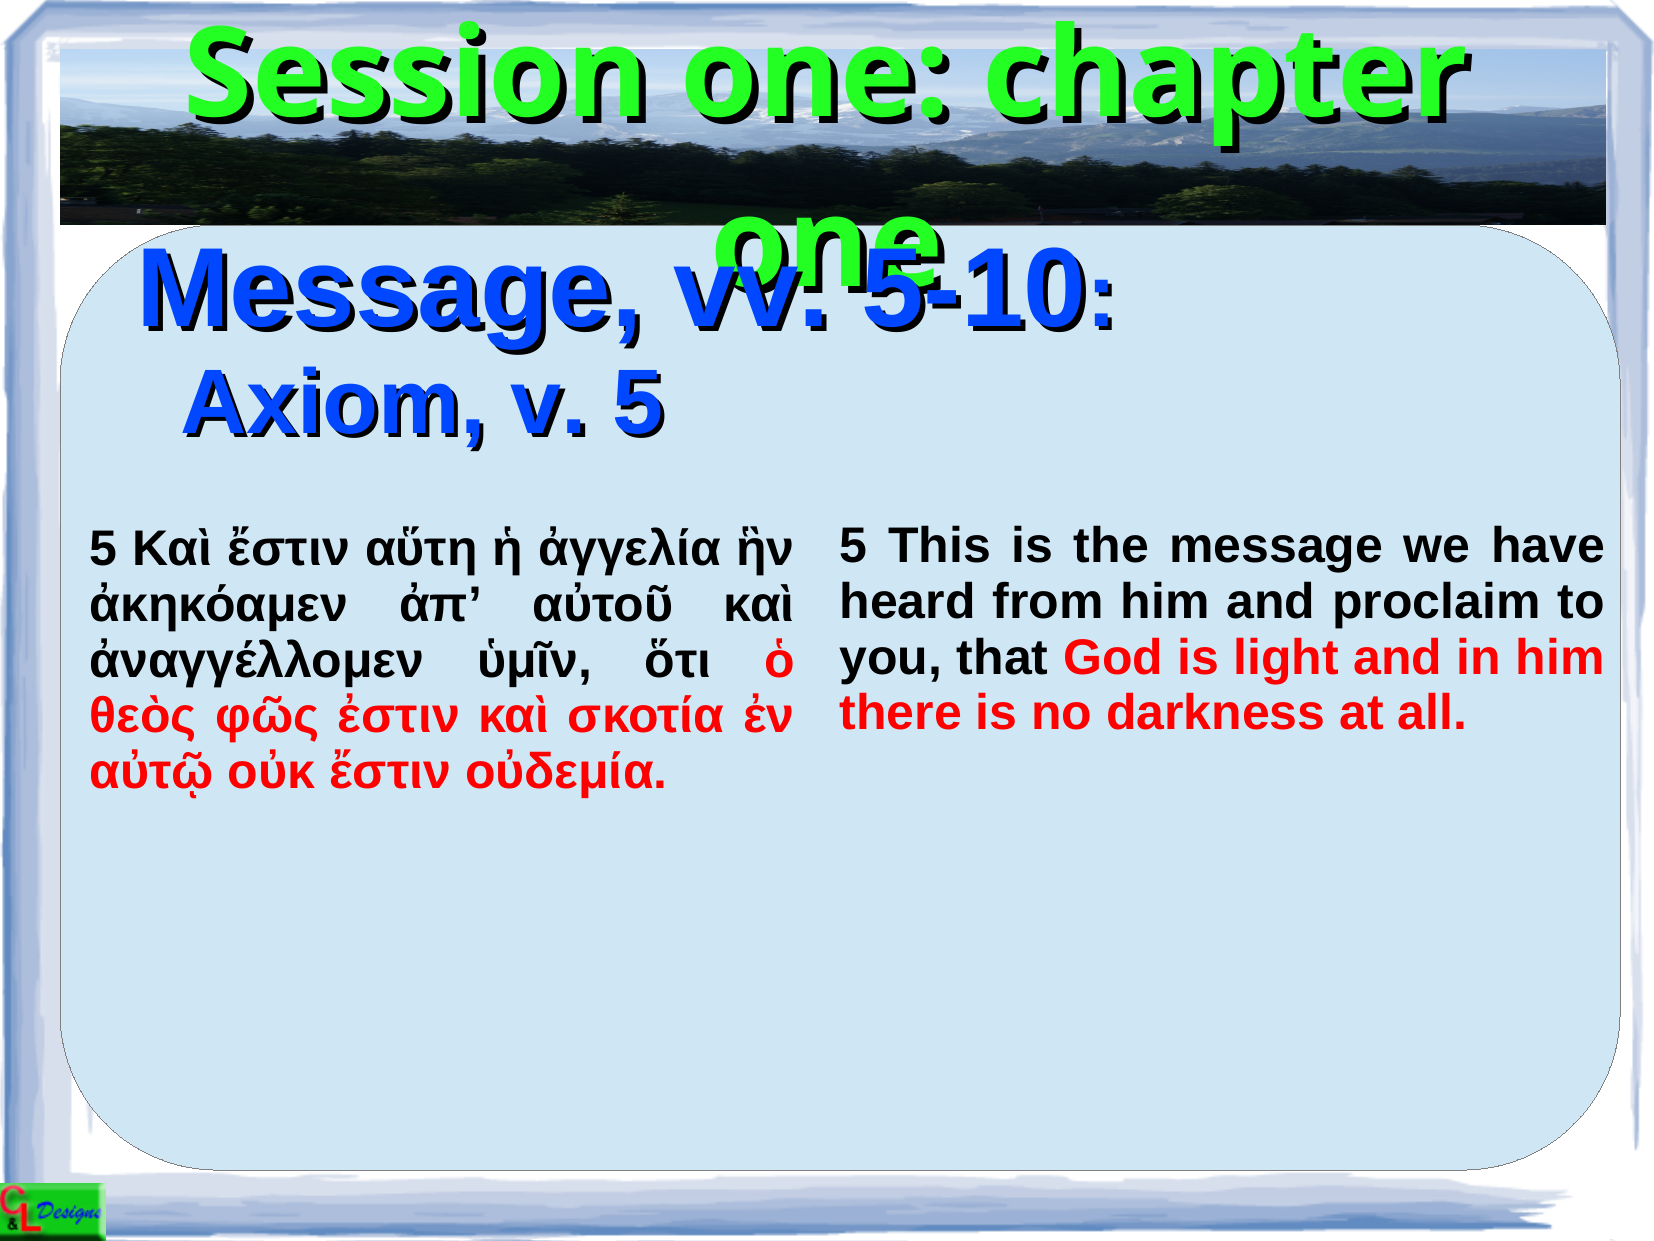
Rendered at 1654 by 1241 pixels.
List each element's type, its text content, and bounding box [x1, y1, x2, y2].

title Session one: chapter one [82, 49, 1571, 257]
text_box [60, 257, 1621, 1171]
subtitle Message, vv. 5-10: Axiom, v. 5 [105, 225, 1558, 454]
text_box 5 This is the message we have heard from him and proclaim to you, that God is light and in him there is no darkness at all. [825, 510, 1621, 871]
picture [0, 0, 1654, 1241]
text_box 5 Καὶ ἔστιν αὕτη ἡ ἀγγελία ἣν ἀκηκόαμεν ἀπʼ αὐτοῦ καὶ ἀναγγέλλομεν ὑμῖν, ὅτι ὁ θεὸς φῶς ἐστιν καὶ σκοτία ἐν αὐτῷ οὐκ ἔστιν οὐδεμία. [75, 512, 811, 813]
